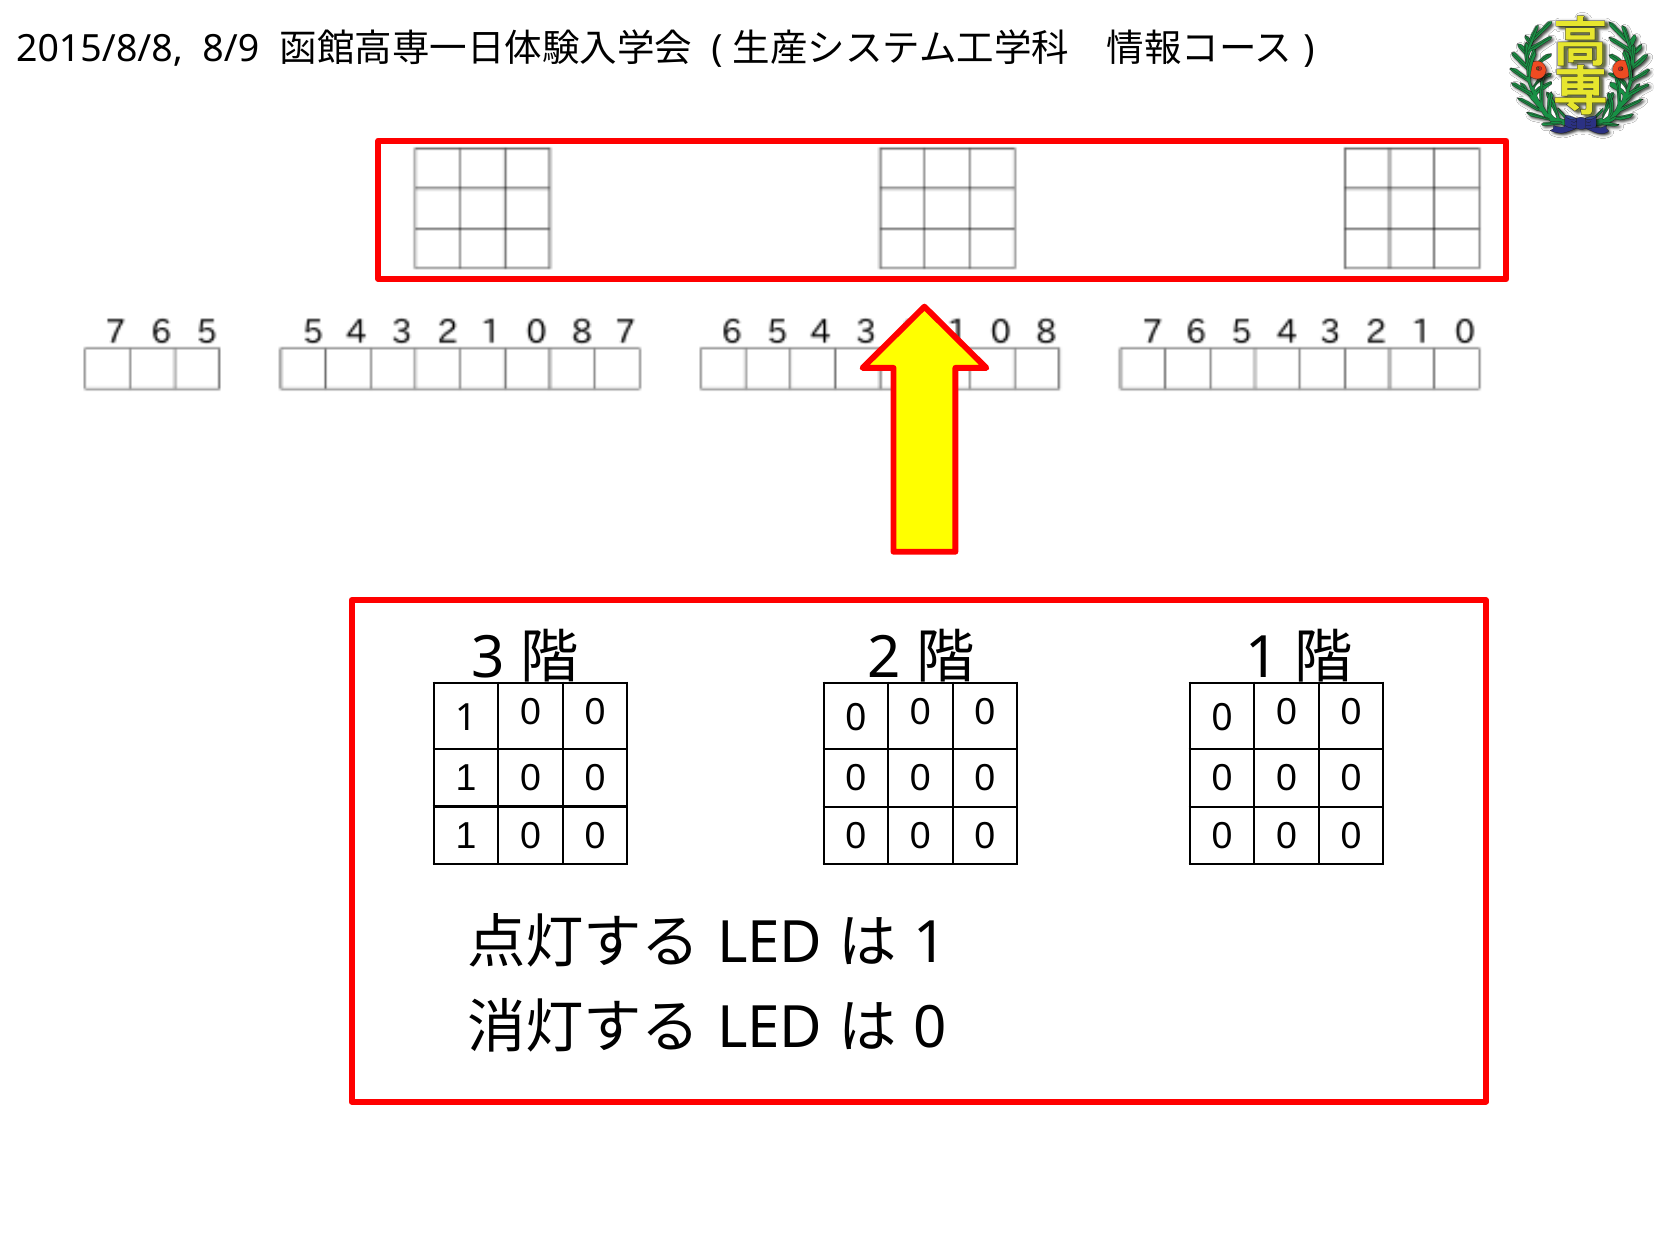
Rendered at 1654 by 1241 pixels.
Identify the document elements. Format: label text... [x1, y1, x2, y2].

table_header 0 [564, 684, 626, 748]
table_cell 0 [499, 750, 562, 805]
table_header 0 [1320, 684, 1382, 748]
picture [43, 0, 1654, 416]
table_cell 0 [1191, 750, 1253, 806]
table_cell 0 [954, 750, 1016, 806]
text_box 点灯するLEDは1 消灯するLEDは0 [452, 887, 975, 1027]
table_cell 0 [1255, 808, 1318, 863]
table_header 0 [954, 684, 1016, 748]
table_header 1 [435, 684, 497, 748]
table_cell 1 [435, 750, 497, 805]
table_cell 0 [499, 808, 562, 863]
table_cell 0 [825, 808, 887, 863]
table_cell 0 [1320, 808, 1382, 863]
table_cell 0 [564, 808, 626, 863]
table_cell 0 [825, 750, 887, 806]
table_cell 0 [889, 750, 952, 806]
text_box [862, 306, 987, 552]
table_header 0 [499, 684, 562, 748]
text_box 1階 [1230, 603, 1367, 676]
table_header 0 [889, 684, 952, 748]
table_cell 0 [889, 808, 952, 863]
table_cell 1 [435, 808, 497, 863]
text_box 2階 [852, 603, 989, 676]
table_header 0 [825, 684, 887, 748]
text_box 3階 [457, 603, 594, 676]
table_header 0 [1191, 684, 1253, 748]
table_cell 0 [1320, 750, 1382, 806]
table_cell 0 [1255, 750, 1318, 806]
table_cell 0 [1191, 808, 1253, 863]
table_cell 0 [564, 750, 626, 805]
table_header 0 [1255, 684, 1318, 748]
table_cell 0 [954, 808, 1016, 863]
